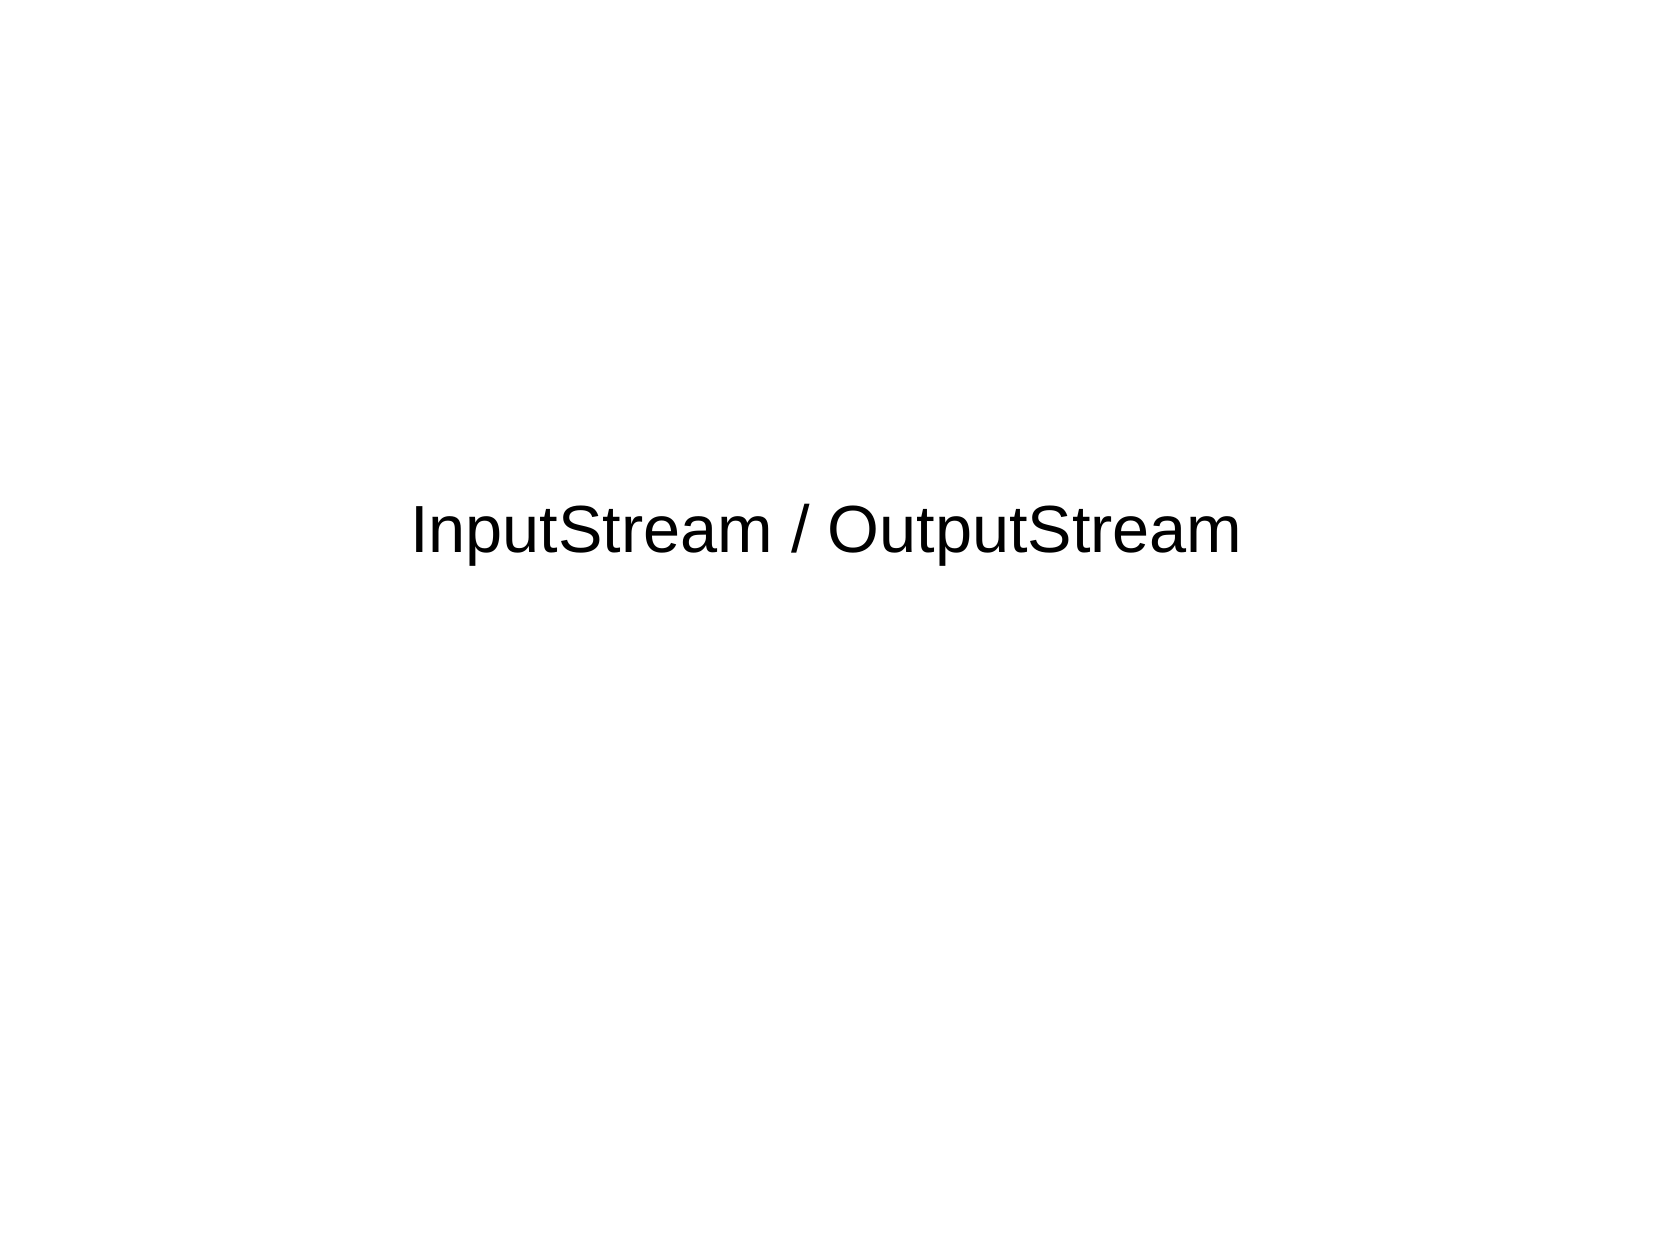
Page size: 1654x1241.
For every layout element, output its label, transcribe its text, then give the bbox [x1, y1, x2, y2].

subtitle InputStream / OutputStream [82, 49, 1571, 1010]
